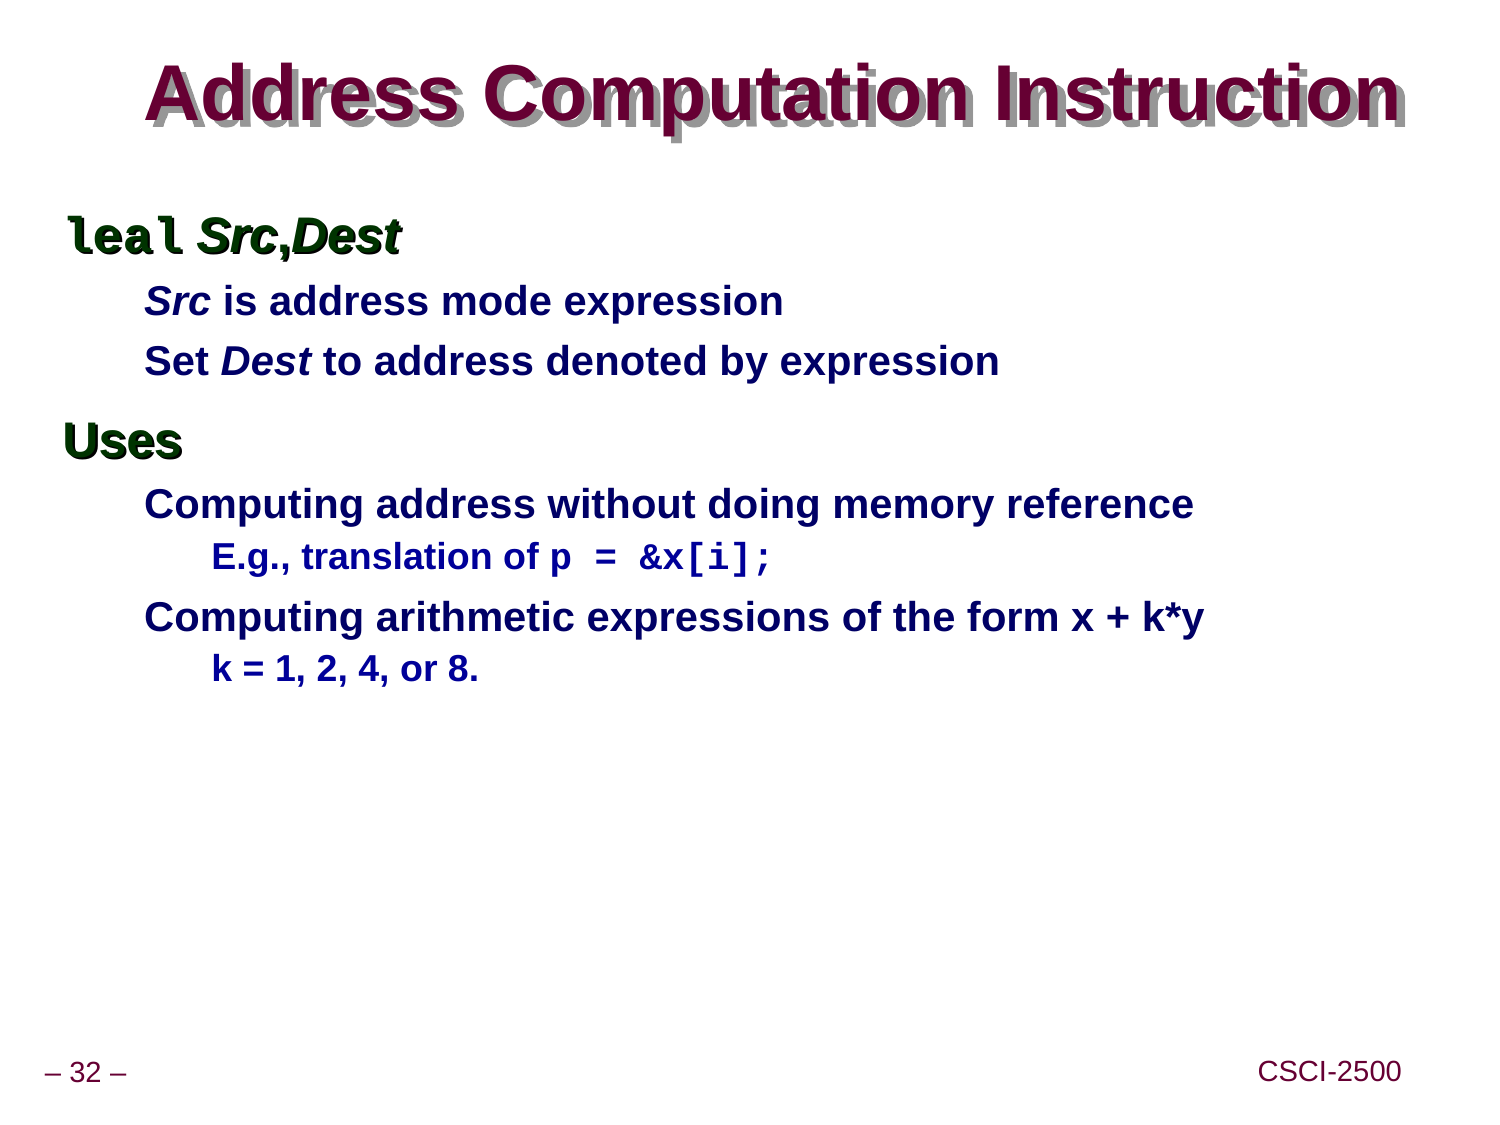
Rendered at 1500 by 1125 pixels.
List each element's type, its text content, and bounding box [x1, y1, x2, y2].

list leal Src,Dest Src is address mode expression Set Dest to address denoted by expression Uses Computing address without doing memory reference E.g., translation of p = &x[i]; Computing arithmetic expressions of the form x + k*y k = 1, 2, 4, or 8. [47, 200, 1411, 1058]
title Address Computation Instruction [143, 45, 1438, 149]
